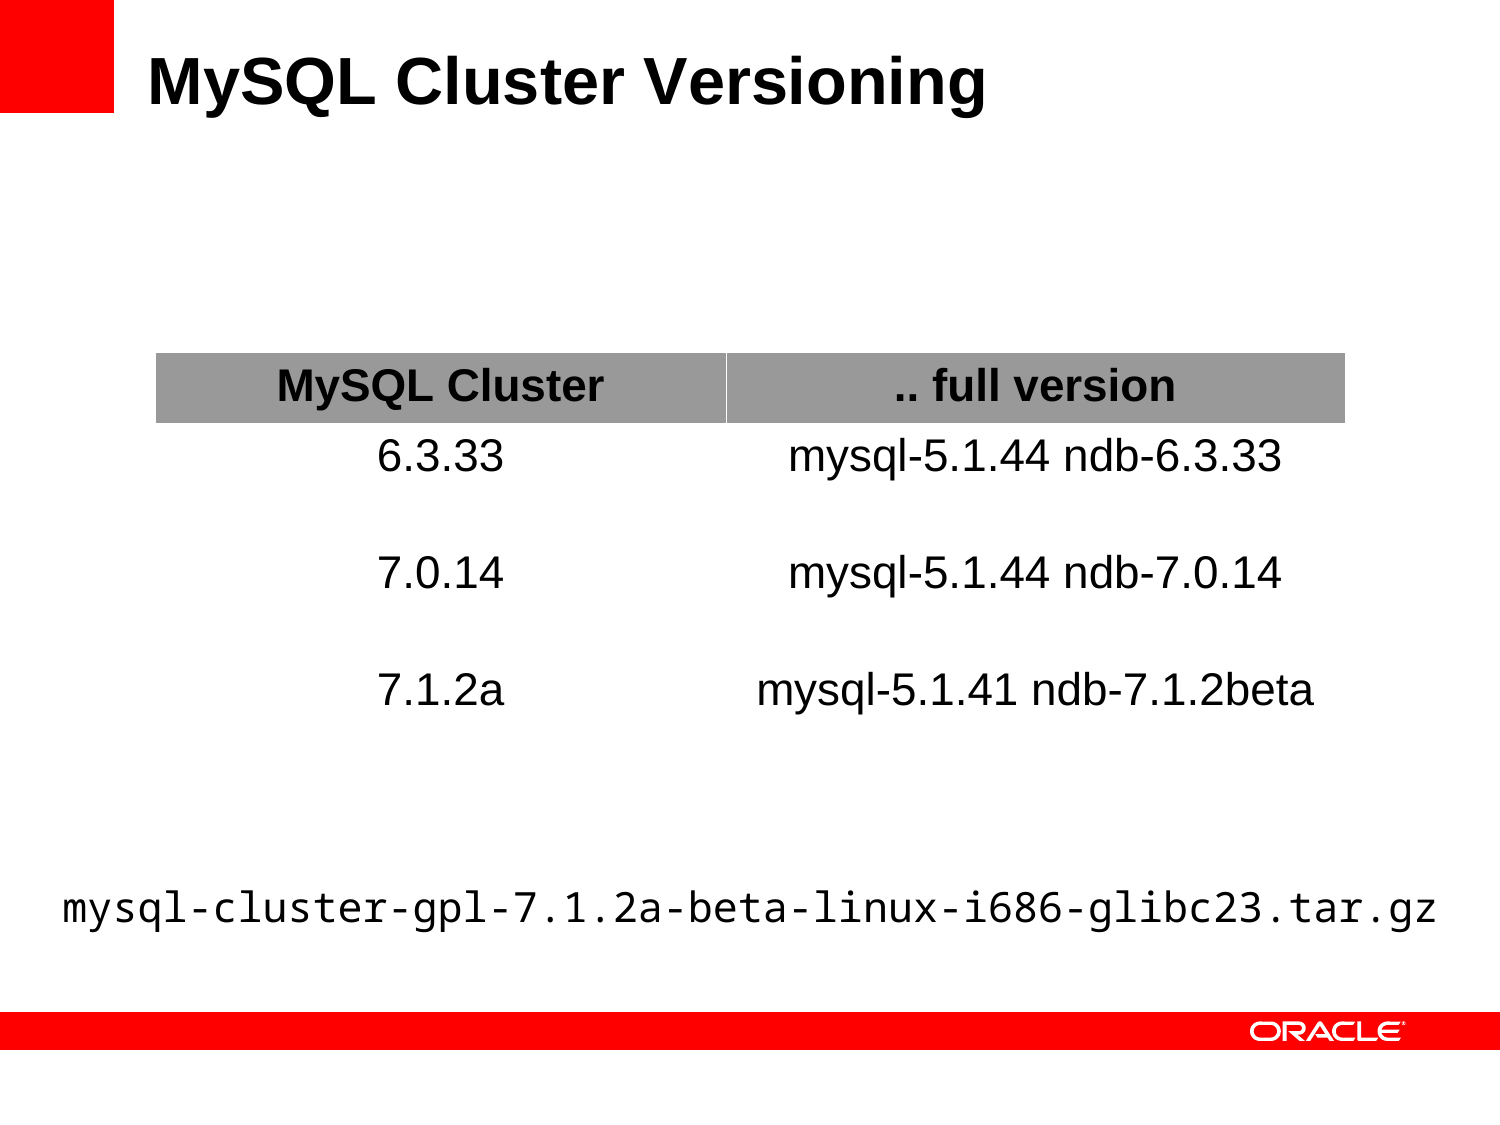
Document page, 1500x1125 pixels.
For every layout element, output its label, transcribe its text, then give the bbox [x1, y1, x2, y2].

table_cell mysql-5.1.44 ndb-6.3.33 [727, 424, 1345, 539]
picture [0, 1012, 1500, 1050]
text_box mysql-cluster-gpl-7.1.2a-beta-linux-i686-glibc23.tar.gz [18, 882, 1482, 938]
picture [0, 0, 114, 113]
table_cell mysql-5.1.41 ndb-7.1.2beta [727, 657, 1345, 773]
table_cell mysql-5.1.44 ndb-7.0.14 [727, 540, 1345, 656]
table_header .. full version [727, 353, 1345, 423]
table_cell 7.0.14 [156, 540, 726, 656]
table_header MySQL Cluster [156, 353, 726, 423]
table_cell 7.1.2a [156, 657, 726, 773]
title MySQL Cluster Versioning [147, 8, 1392, 119]
table_cell 6.3.33 [156, 424, 726, 539]
